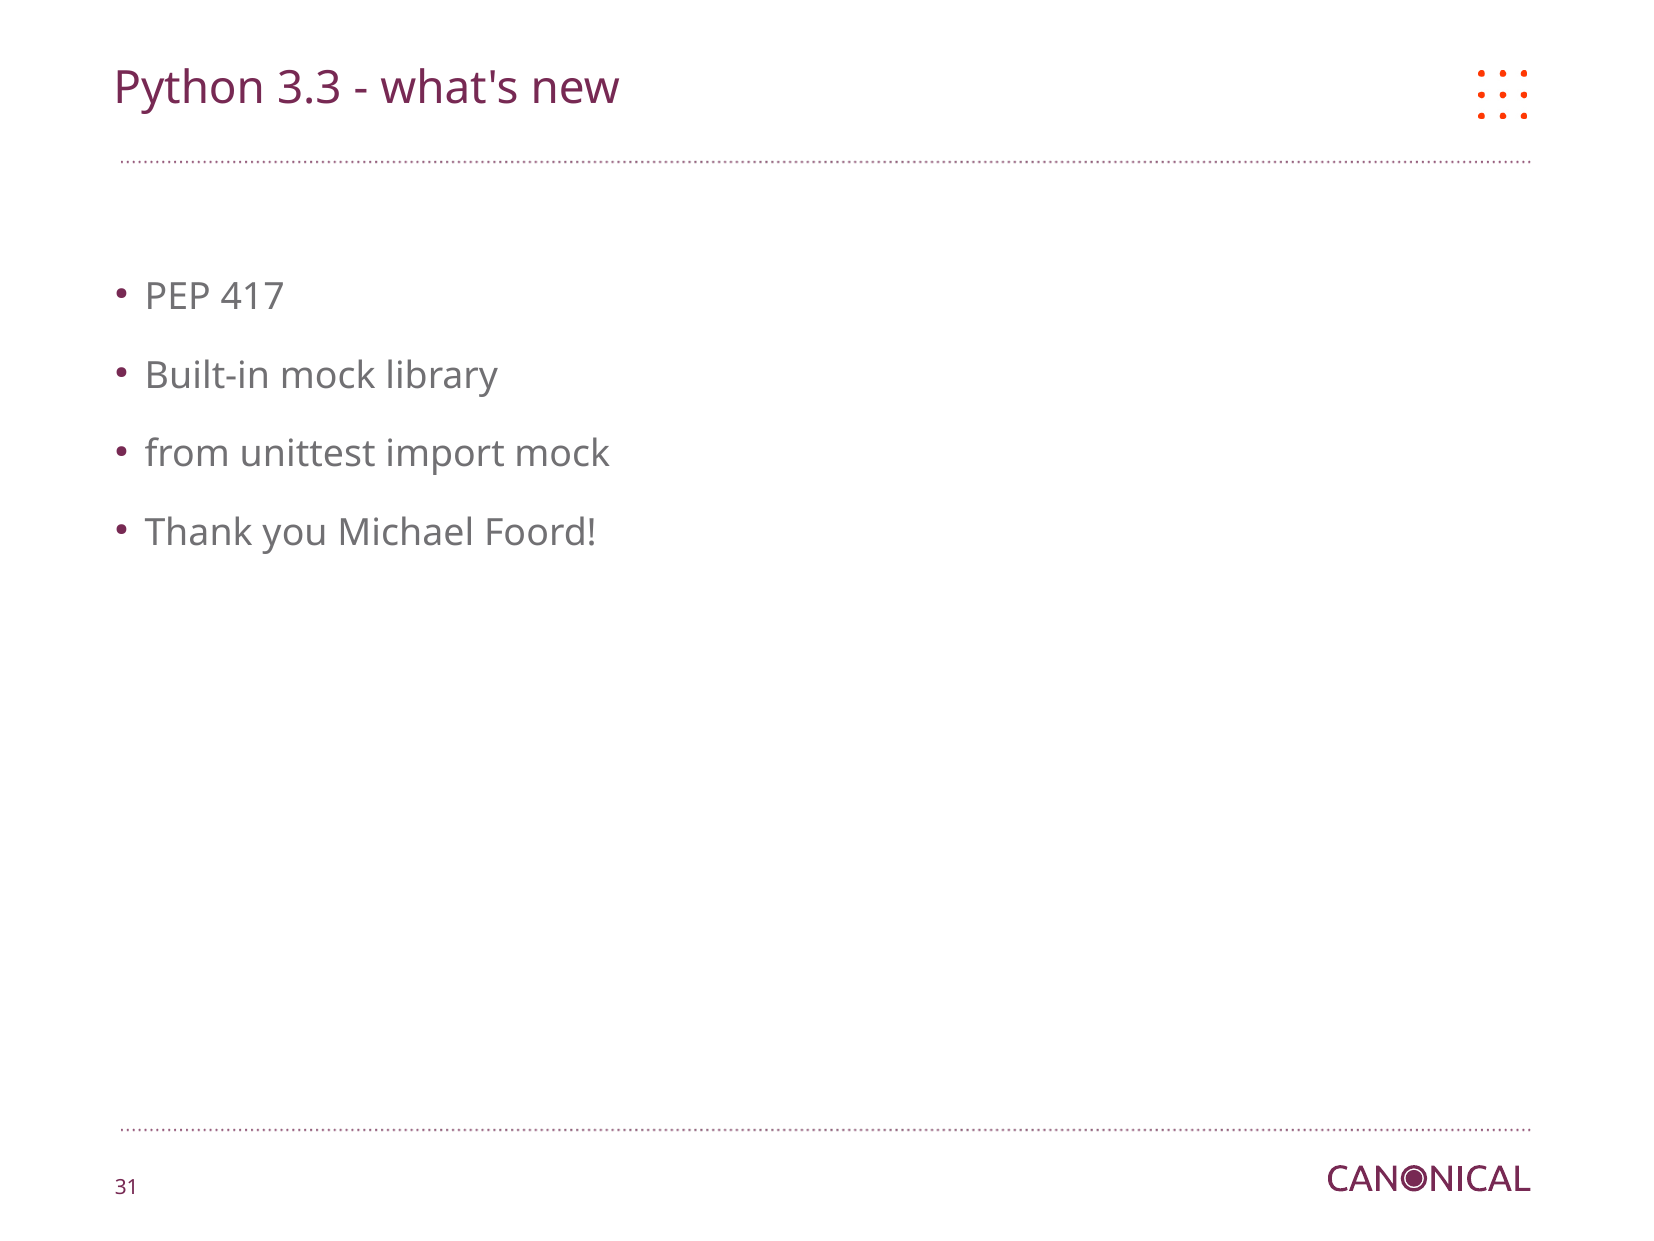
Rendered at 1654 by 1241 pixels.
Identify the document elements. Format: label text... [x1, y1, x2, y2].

picture [111, 1127, 1533, 1134]
list PEP 417 Built-in mock library from unittest import mock Thank you Michael Foord! [115, 256, 1540, 977]
picture [1478, 70, 1527, 119]
picture [111, 159, 1533, 166]
title Python 3.3 - what's new [113, 64, 1382, 107]
